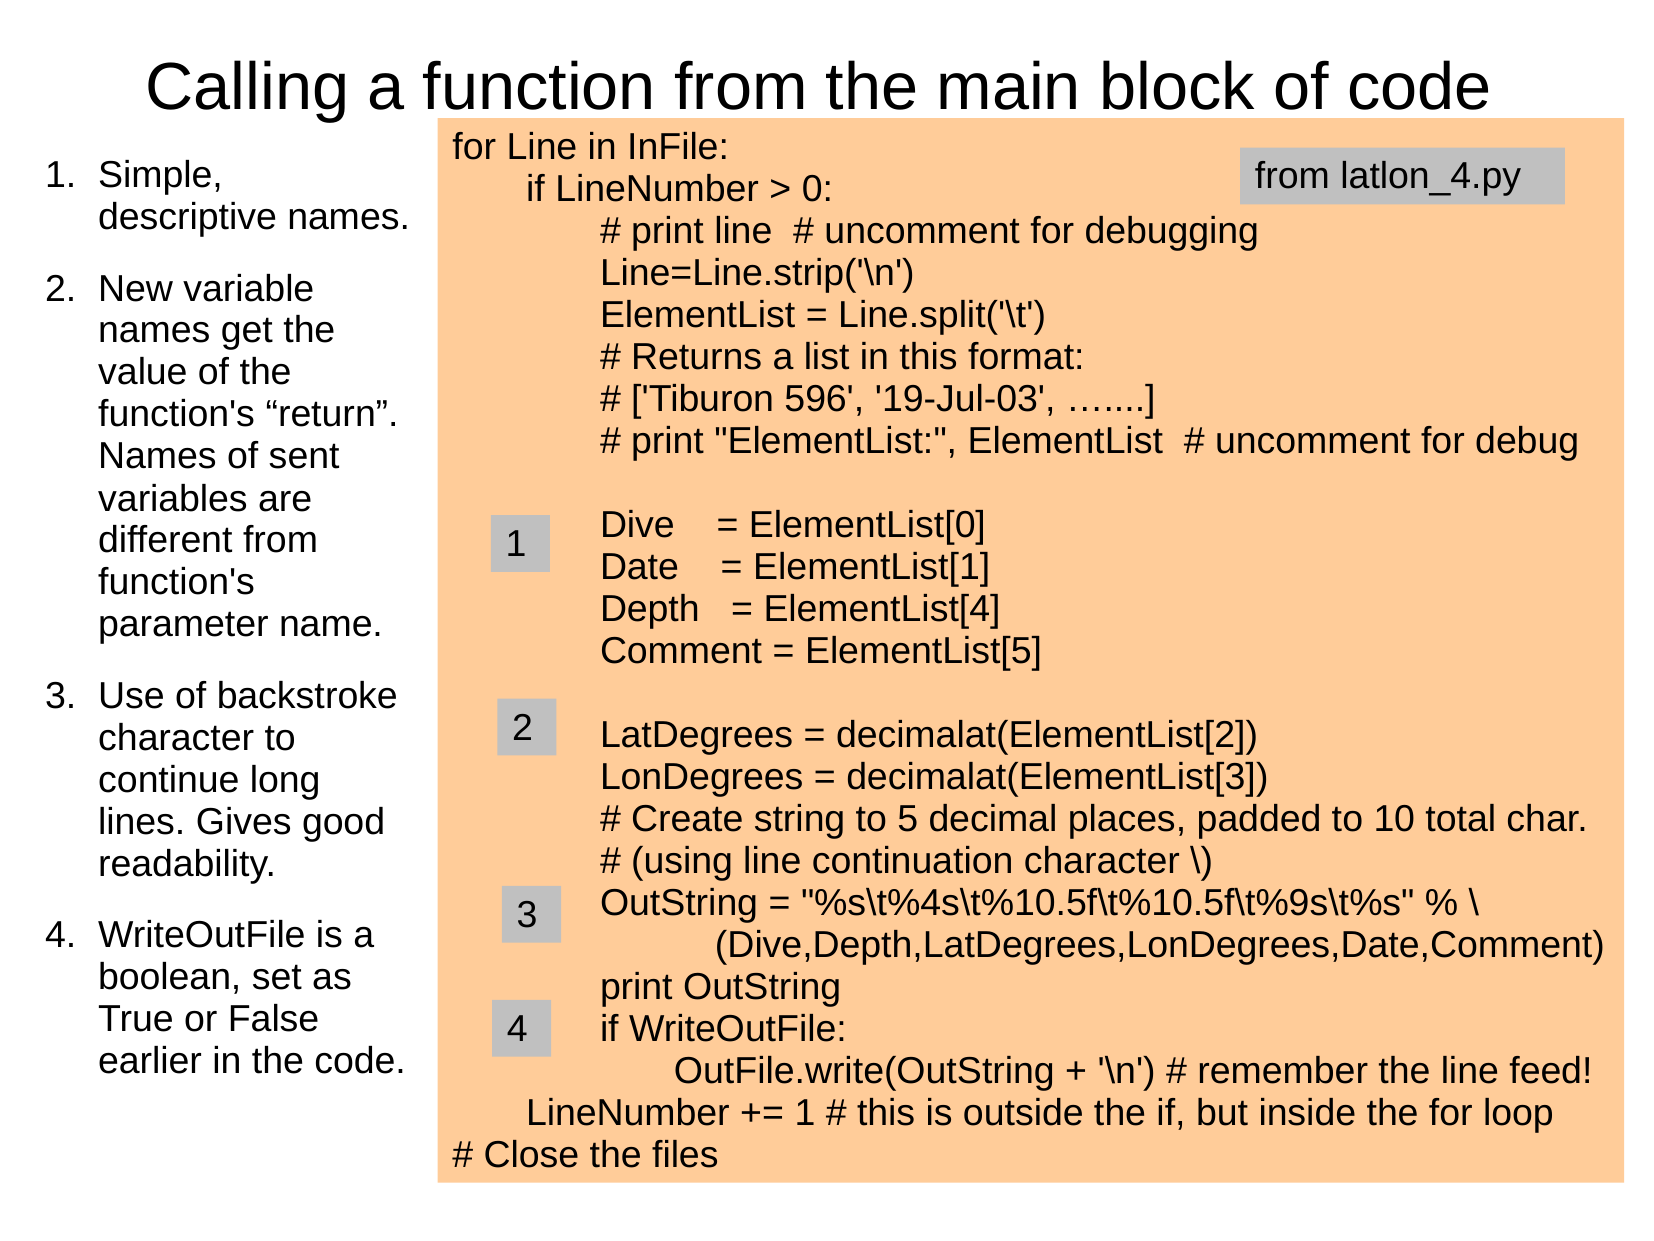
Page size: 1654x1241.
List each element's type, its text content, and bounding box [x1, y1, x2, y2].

title Calling a function from the main block of code [75, 48, 1564, 124]
text_box 1 [490, 515, 550, 572]
text_box 4 [492, 999, 552, 1057]
text_box for Line in InFile: if LineNumber > 0: # print line # uncomment for debugging Line=Line.strip('\n') ElementList = Line.split('\t') # Returns a list in this format: # ['Tiburon 596', '19-Jul-03', …....] # print "ElementList:", ElementList # uncomment for debug Dive = ElementList[0] Date = ElementList[1] Depth = ElementList[4] Comment = ElementList[5] LatDegrees = decimalat(ElementList[2]) LonDegrees = decimalat(ElementList[3]) # Create string to 5 decimal places, padded to 10 total char. # (using line continuation character \) OutString = "%s\t%4s\t%10.5f\t%10.5f\t%9s\t%s" % \ (Dive,Depth,LatDegrees,LonDegrees,Date,Comment) print OutString if WriteOutFile: OutFile.write(OutString + '\n') # remember the line feed! LineNumber += 1 # this is outside the if, but inside the for loop # Close the files [437, 118, 1625, 1183]
text_box from latlon_4.py [1240, 147, 1565, 205]
text_box 3 [501, 885, 562, 943]
list Simple, descriptive names. New variable names get the value of the function's “return”. Names of sent variables are different from function's parameter name. Use of backstroke character to continue long lines. Gives good readability. WriteOutFile is a boolean, set as True or False earlier in the code. [27, 153, 412, 1179]
text_box 2 [497, 698, 557, 756]
